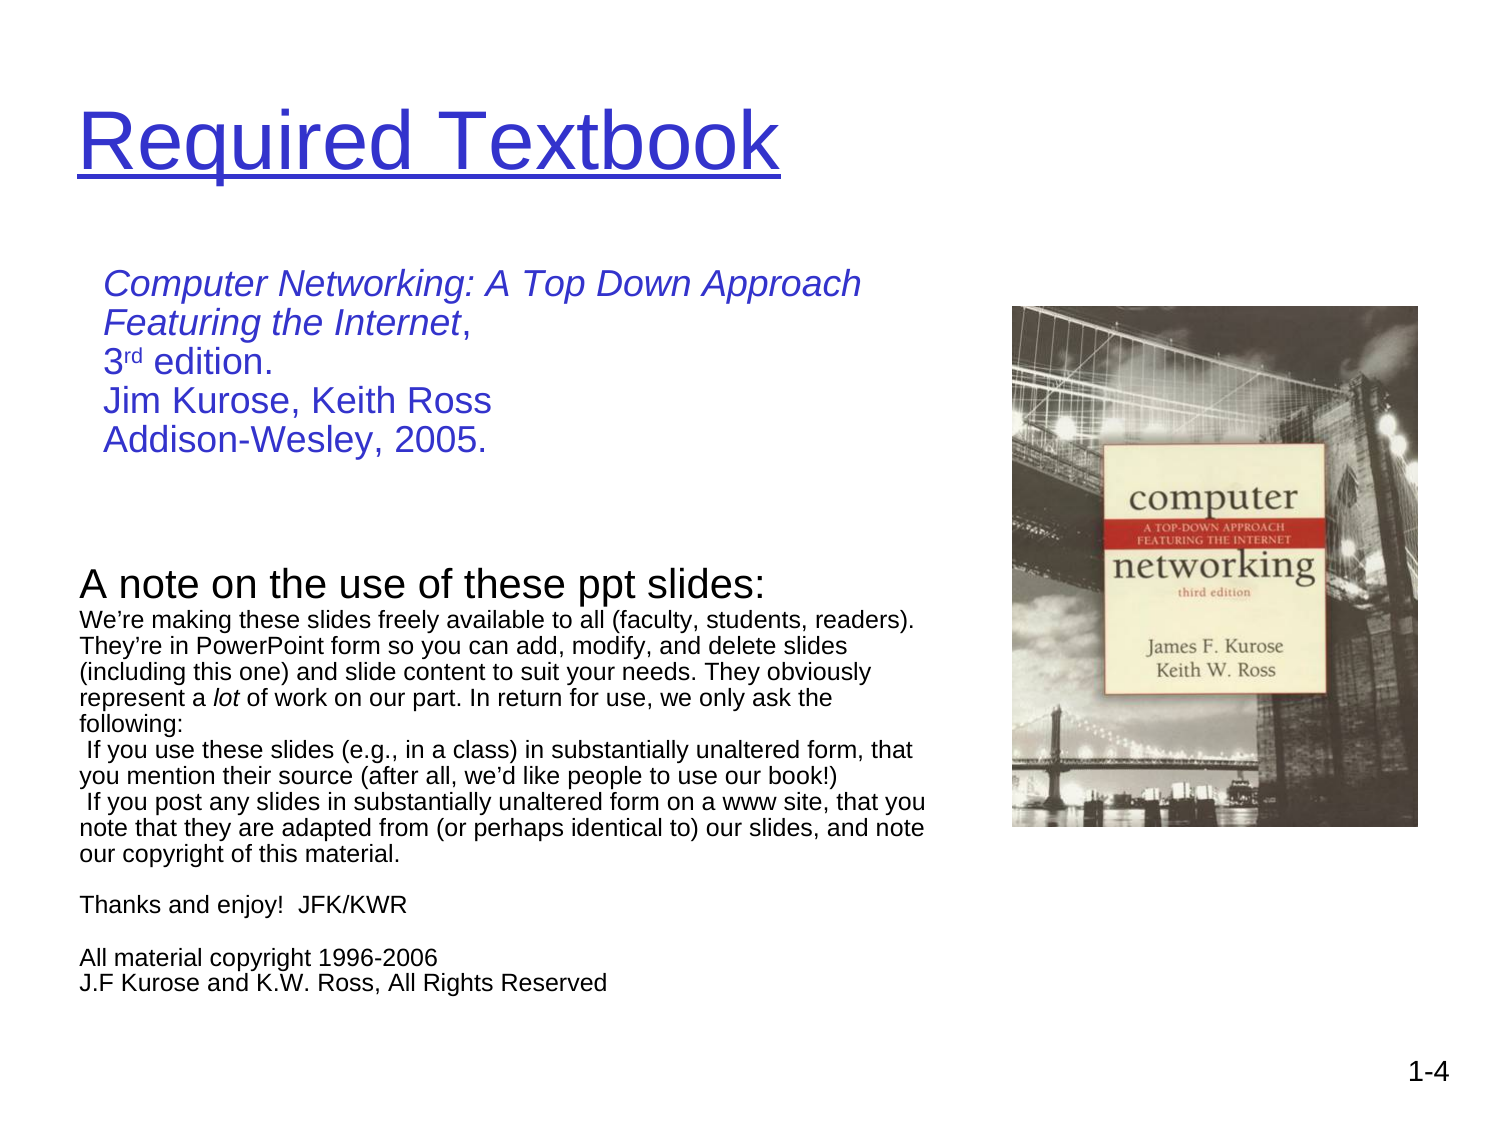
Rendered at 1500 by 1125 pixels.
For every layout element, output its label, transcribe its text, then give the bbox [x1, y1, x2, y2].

text_box A note on the use of these ppt slides: We’re making these slides freely available to all (faculty, students, readers). They’re in PowerPoint form so you can add, modify, and delete slides (including this one) and slide content to suit your needs. They obviously represent a lot of work on our part. In return for use, we only ask the following: If you use these slides (e.g., in a class) in substantially unaltered form, that you mention their source (after all, we’d like people to use our book!) If you post any slides in substantially unaltered form on a www site, that you note that they are adapted from (or perhaps identical to) our slides, and note our copyright of this material. Thanks and enjoy! JFK/KWR All material copyright 1996-2006 J.F Kurose and K.W. Ross, All Rights Reserved [64, 556, 947, 1005]
text_box Computer Networking: A Top Down Approach Featuring the Internet, 3rd edition. Jim Kurose, Keith Ross Addison-Wesley, 2005. [88, 206, 945, 556]
text_box Required Textbook [62, 80, 1009, 207]
picture [1012, 306, 1418, 827]
